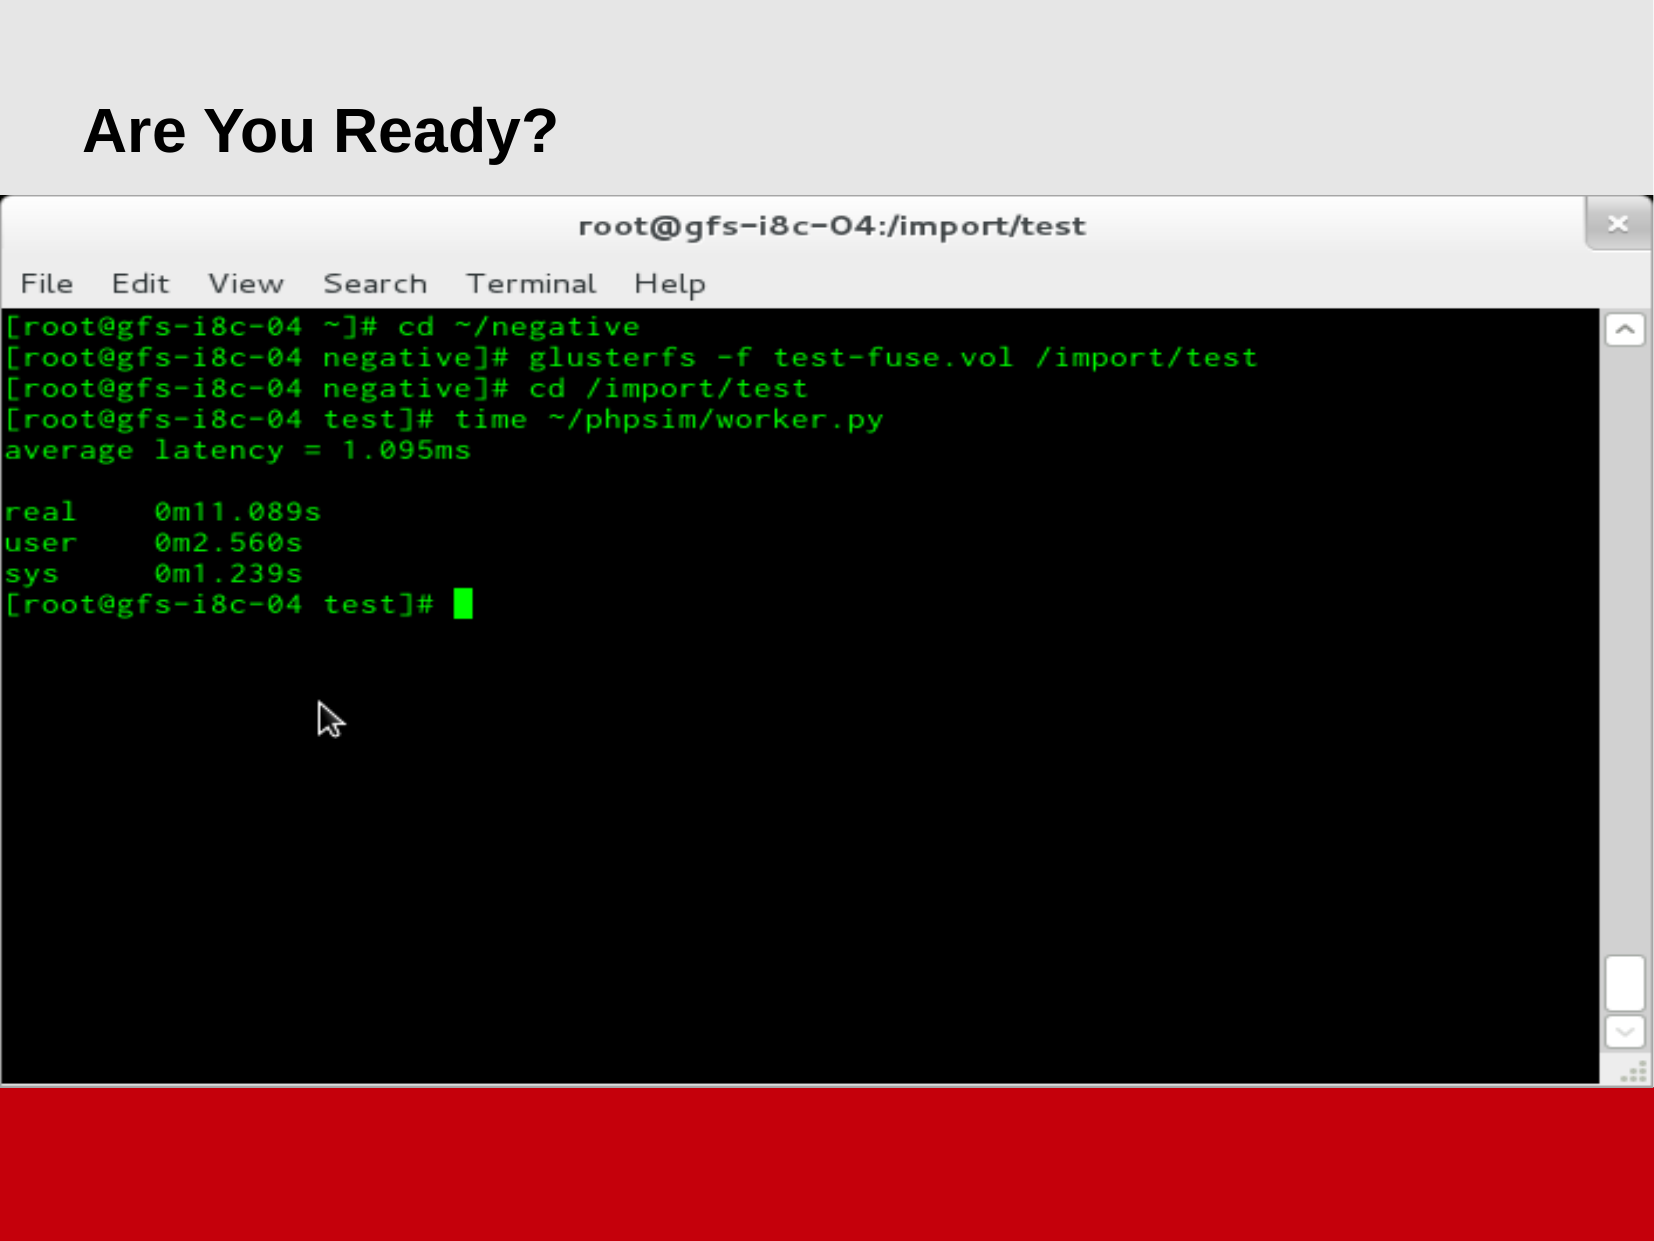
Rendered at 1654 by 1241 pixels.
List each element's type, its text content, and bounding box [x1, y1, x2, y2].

title Are You Ready? [82, 37, 1571, 195]
picture [0, 195, 1654, 1088]
